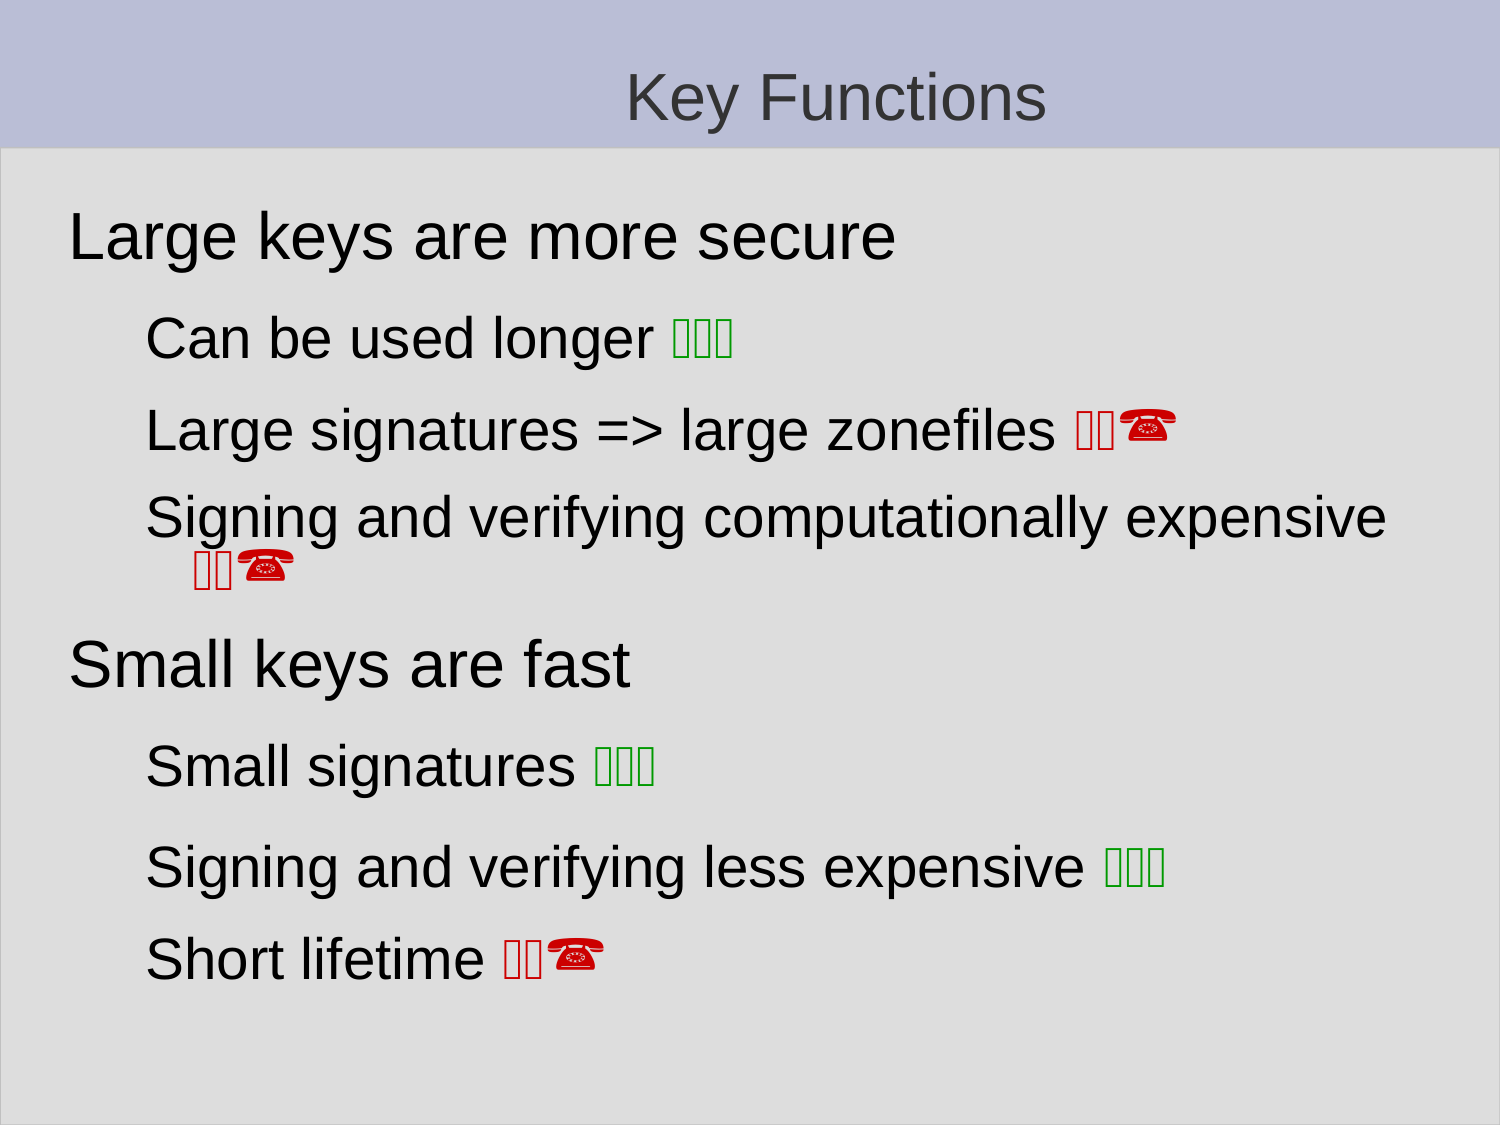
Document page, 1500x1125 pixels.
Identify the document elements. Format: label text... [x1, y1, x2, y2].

list Large keys are more secure Can be used longer ‏ Large signatures => large zonefiles  Signing and verifying computationally expensive  Small keys are fast Small signatures ‏ Signing and verifying less expensive ‏ Short lifetime  [21, 191, 1480, 1066]
title Key Functions [196, 52, 1477, 157]
